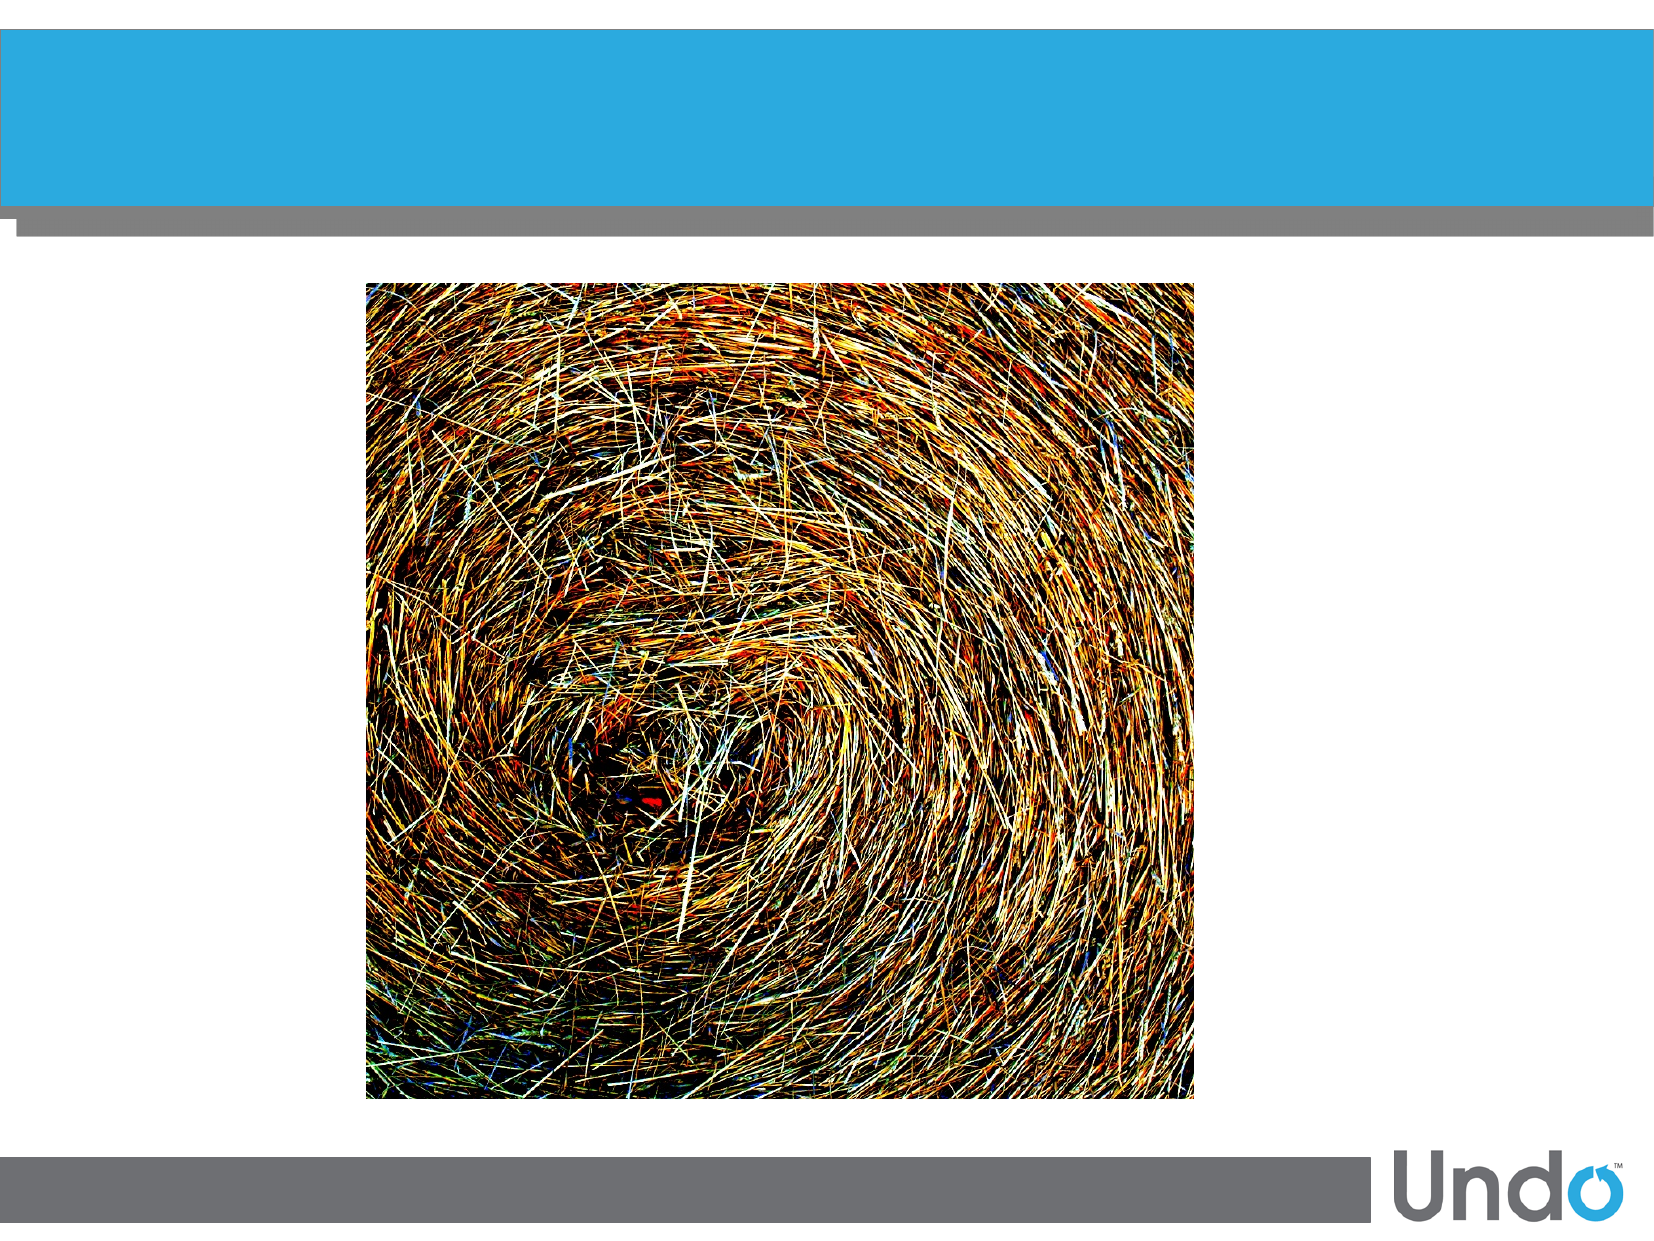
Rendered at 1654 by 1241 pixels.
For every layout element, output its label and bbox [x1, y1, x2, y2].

picture [1394, 1150, 1624, 1223]
picture [366, 283, 1194, 1099]
